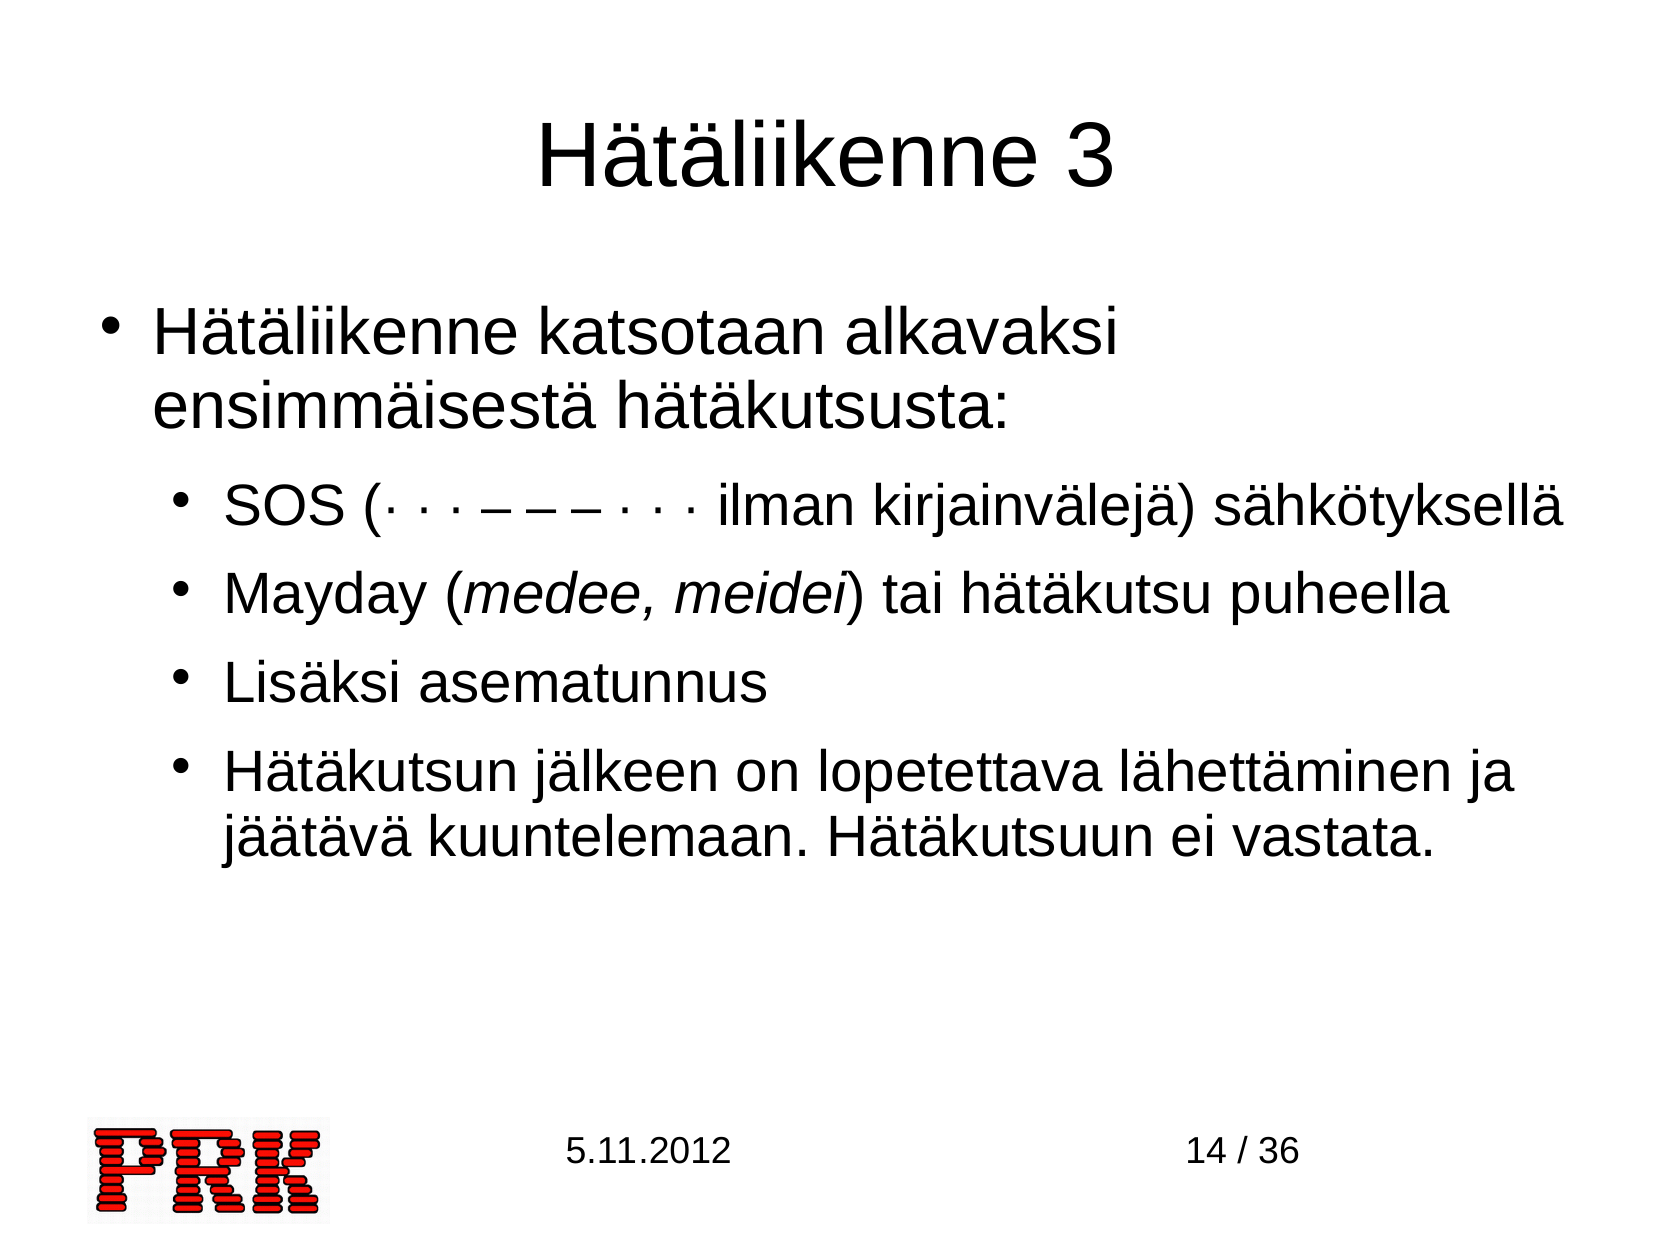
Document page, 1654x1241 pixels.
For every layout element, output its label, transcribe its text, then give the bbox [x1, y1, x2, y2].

picture [87, 1117, 330, 1224]
title Hätäliikenne 3 [82, 49, 1571, 257]
list Hätäliikenne katsotaan alkavaksi ensimmäisestä hätäkutsusta: SOS (· · · – – – · · · ilman kirjainvälejä) sähkötyksellä Mayday (medee, meidei) tai hätäkutsu puheella Lisäksi asematunnus Hätäkutsun jälkeen on lopetettava lähettäminen ja jäätävä kuuntelemaan. Hätäkutsuun ei vastata. [82, 290, 1571, 1109]
